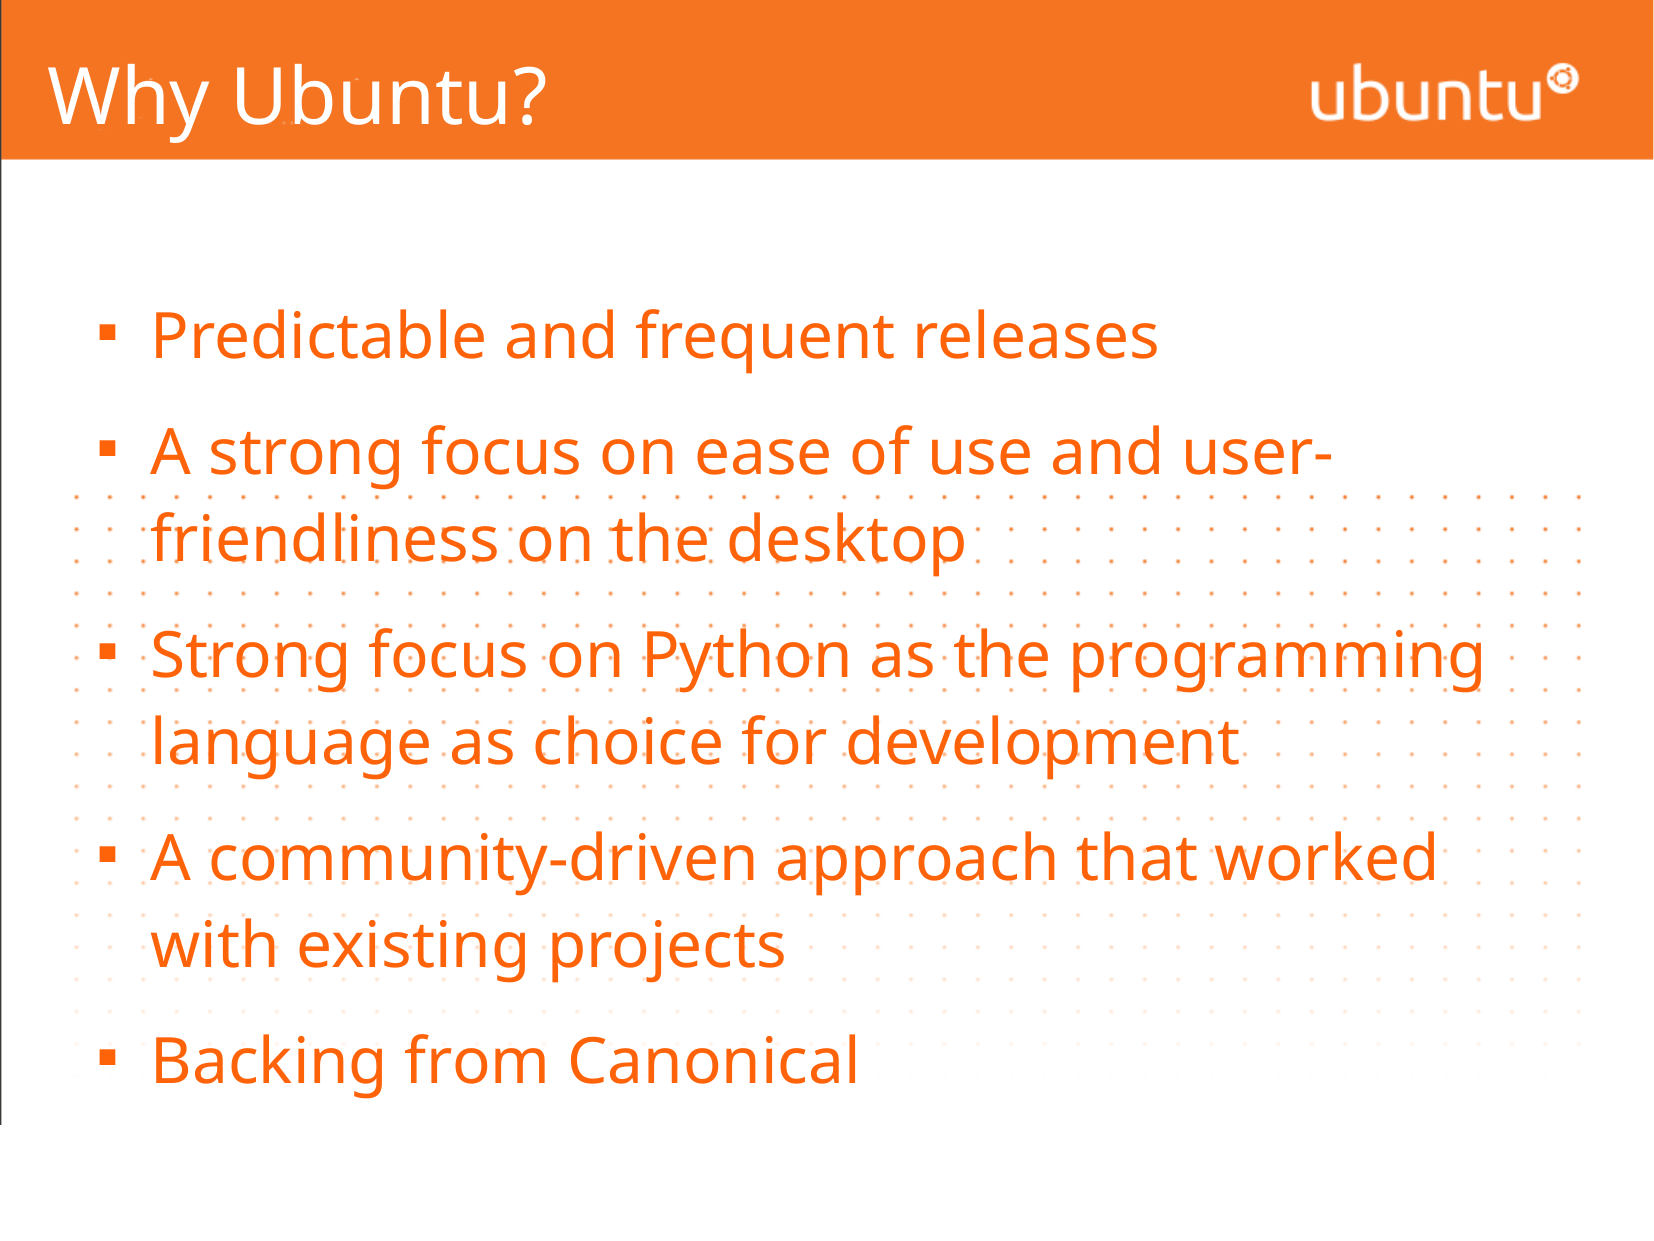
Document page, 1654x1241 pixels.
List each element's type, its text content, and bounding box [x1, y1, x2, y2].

picture [0, 0, 1654, 1125]
title Why Ubuntu? [47, 29, 1276, 158]
list Predictable and frequent releases A strong focus on ease of use and user-friendliness on the desktop Strong focus on Python as the programming language as choice for development A community-driven approach that worked with existing projects Backing from Canonical [82, 290, 1571, 1109]
